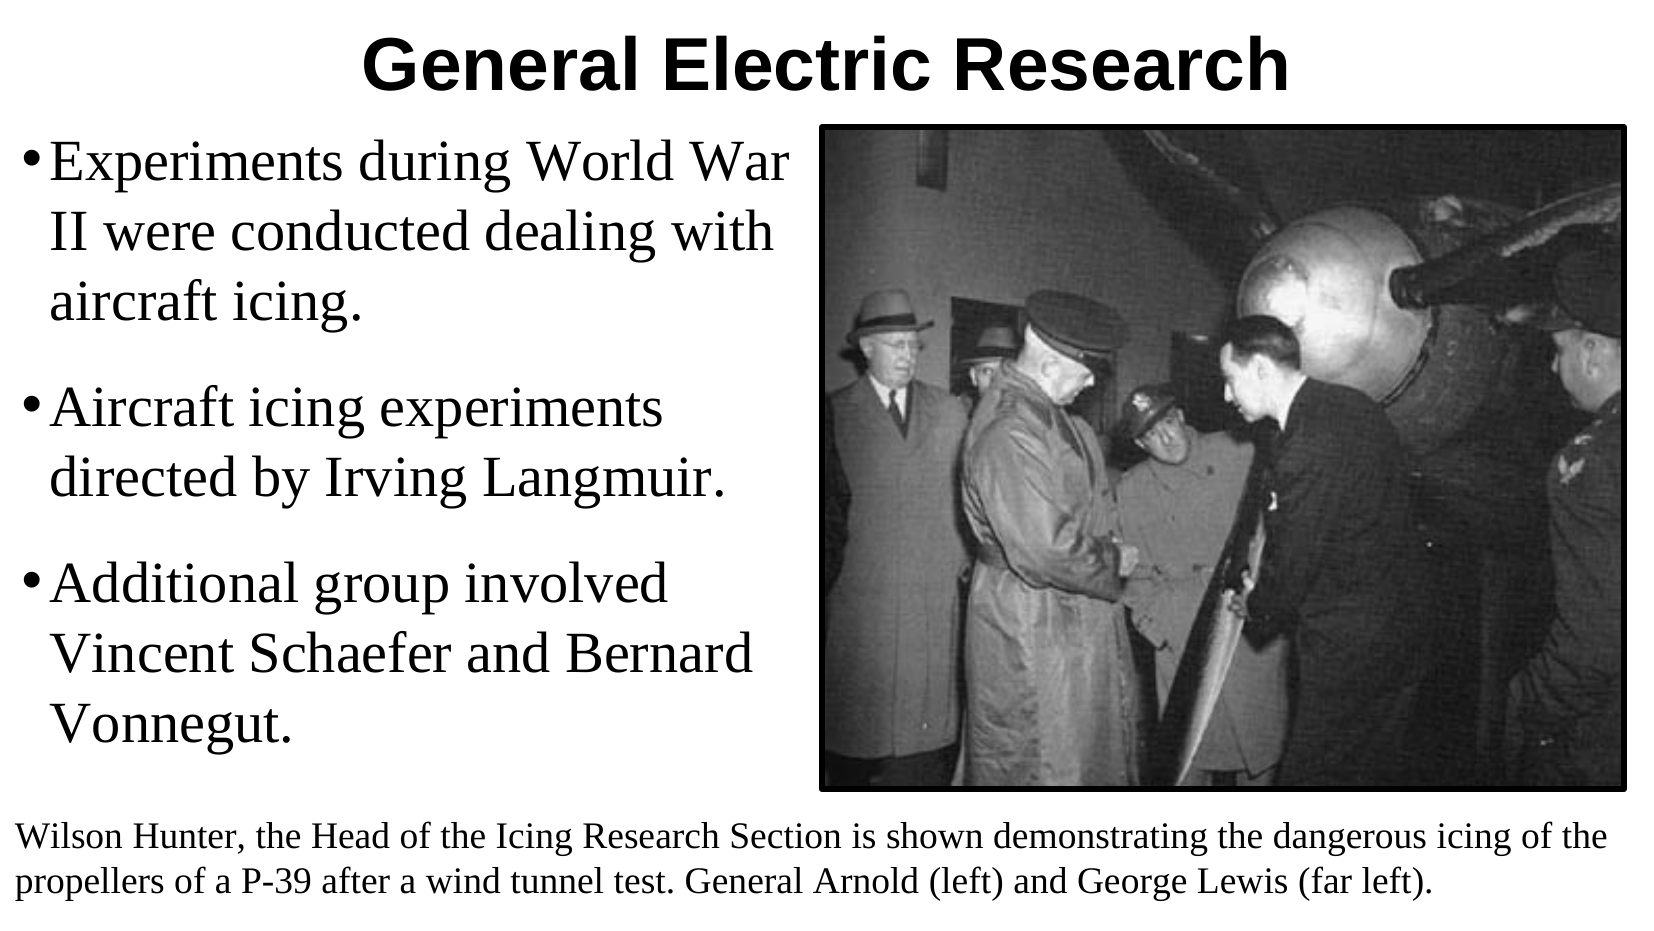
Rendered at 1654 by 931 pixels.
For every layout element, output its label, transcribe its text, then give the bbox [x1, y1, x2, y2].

text_box Wilson Hunter, the Head of the Icing Research Section is shown demonstrating the dangerous icing of the propellers of a P-39 after a wind tunnel test. General Arnold (left) and George Lewis (far left). [0, 803, 1648, 909]
picture [825, 130, 1621, 787]
list Experiments during World War II were conducted dealing with aircraft icing. Aircraft icing experiments directed by Irving Langmuir. Additional group involved Vincent Schaefer and Bernard Vonnegut. [6, 114, 820, 802]
title General Electric Research [0, 7, 1654, 113]
